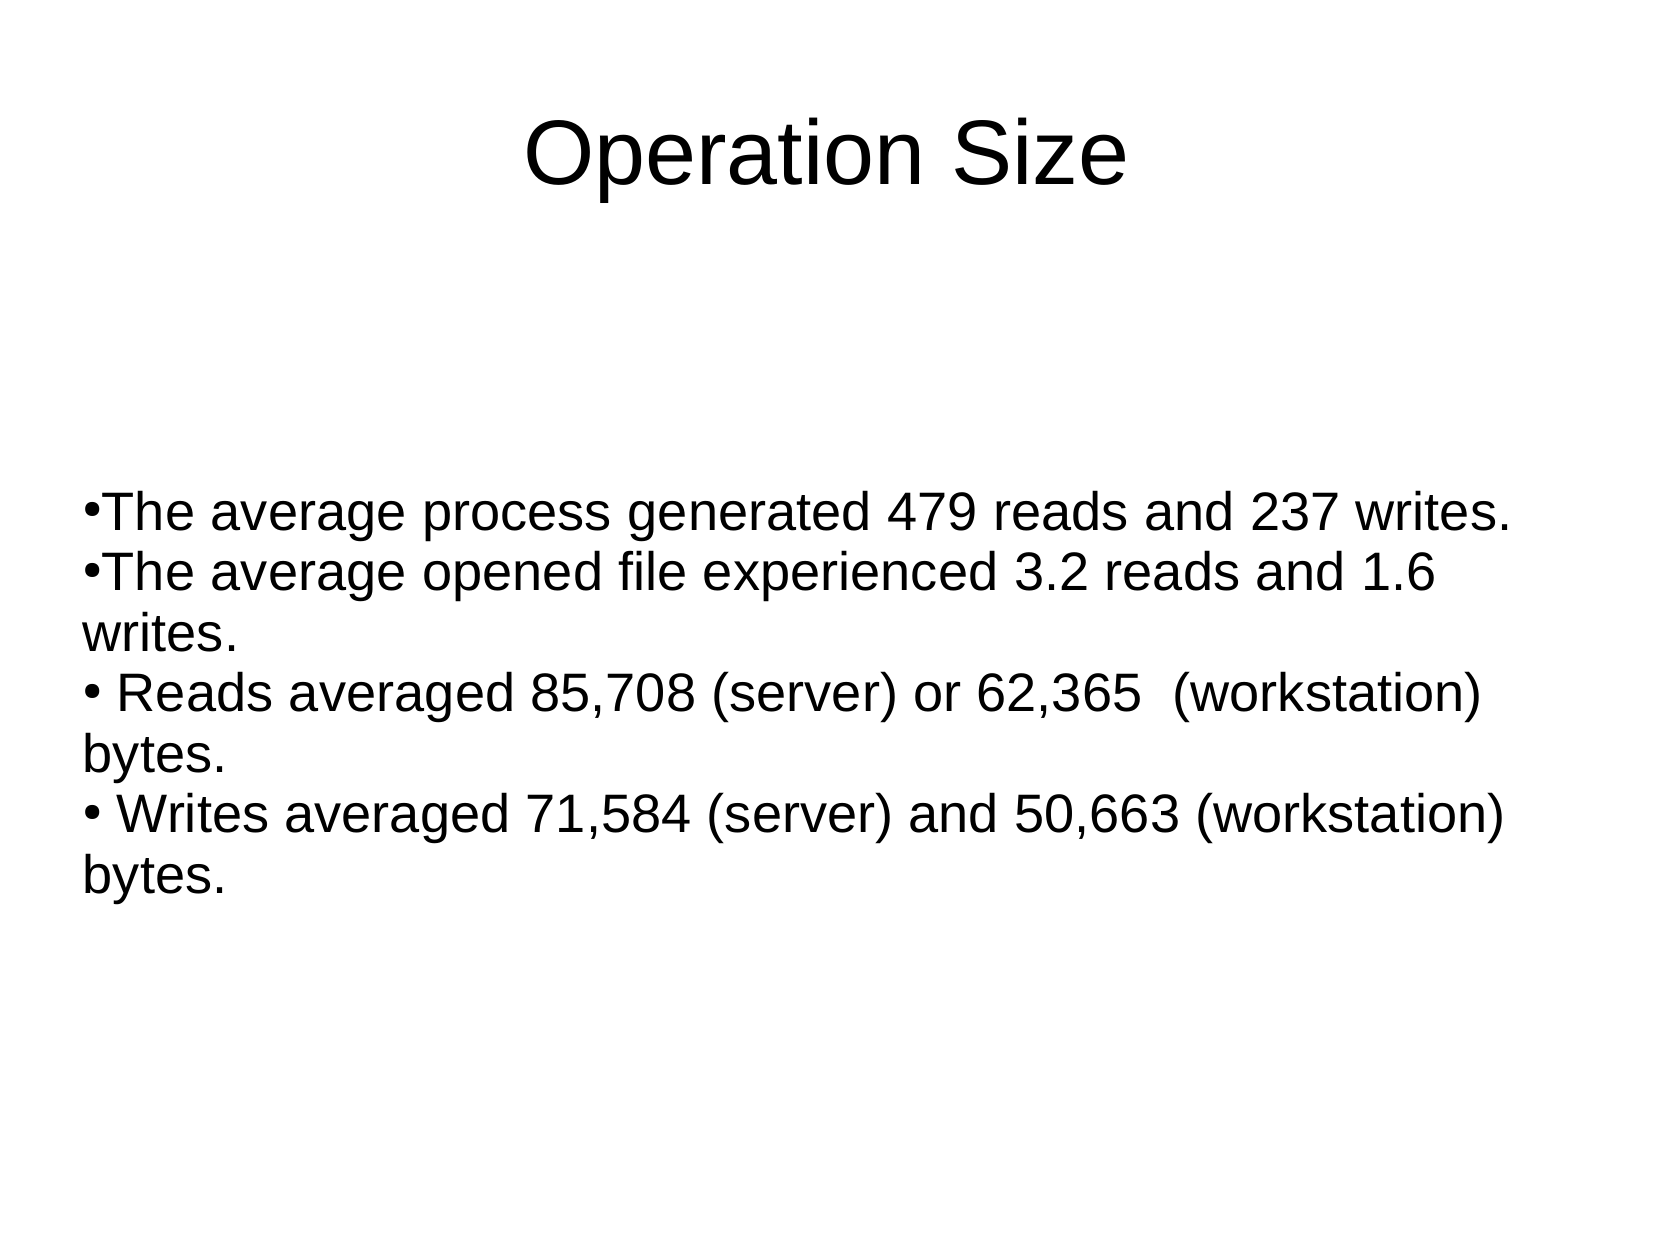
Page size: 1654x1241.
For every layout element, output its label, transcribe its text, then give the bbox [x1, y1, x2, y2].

title Operation Size [82, 49, 1571, 257]
subtitle The average process generated 479 reads and 237 writes. The average opened file experienced 3.2 reads and 1.6 writes. Reads averaged 85,708 (server) or 62,365 (workstation) bytes. Writes averaged 71,584 (server) and 50,663 (workstation) bytes. [82, 290, 1538, 1010]
